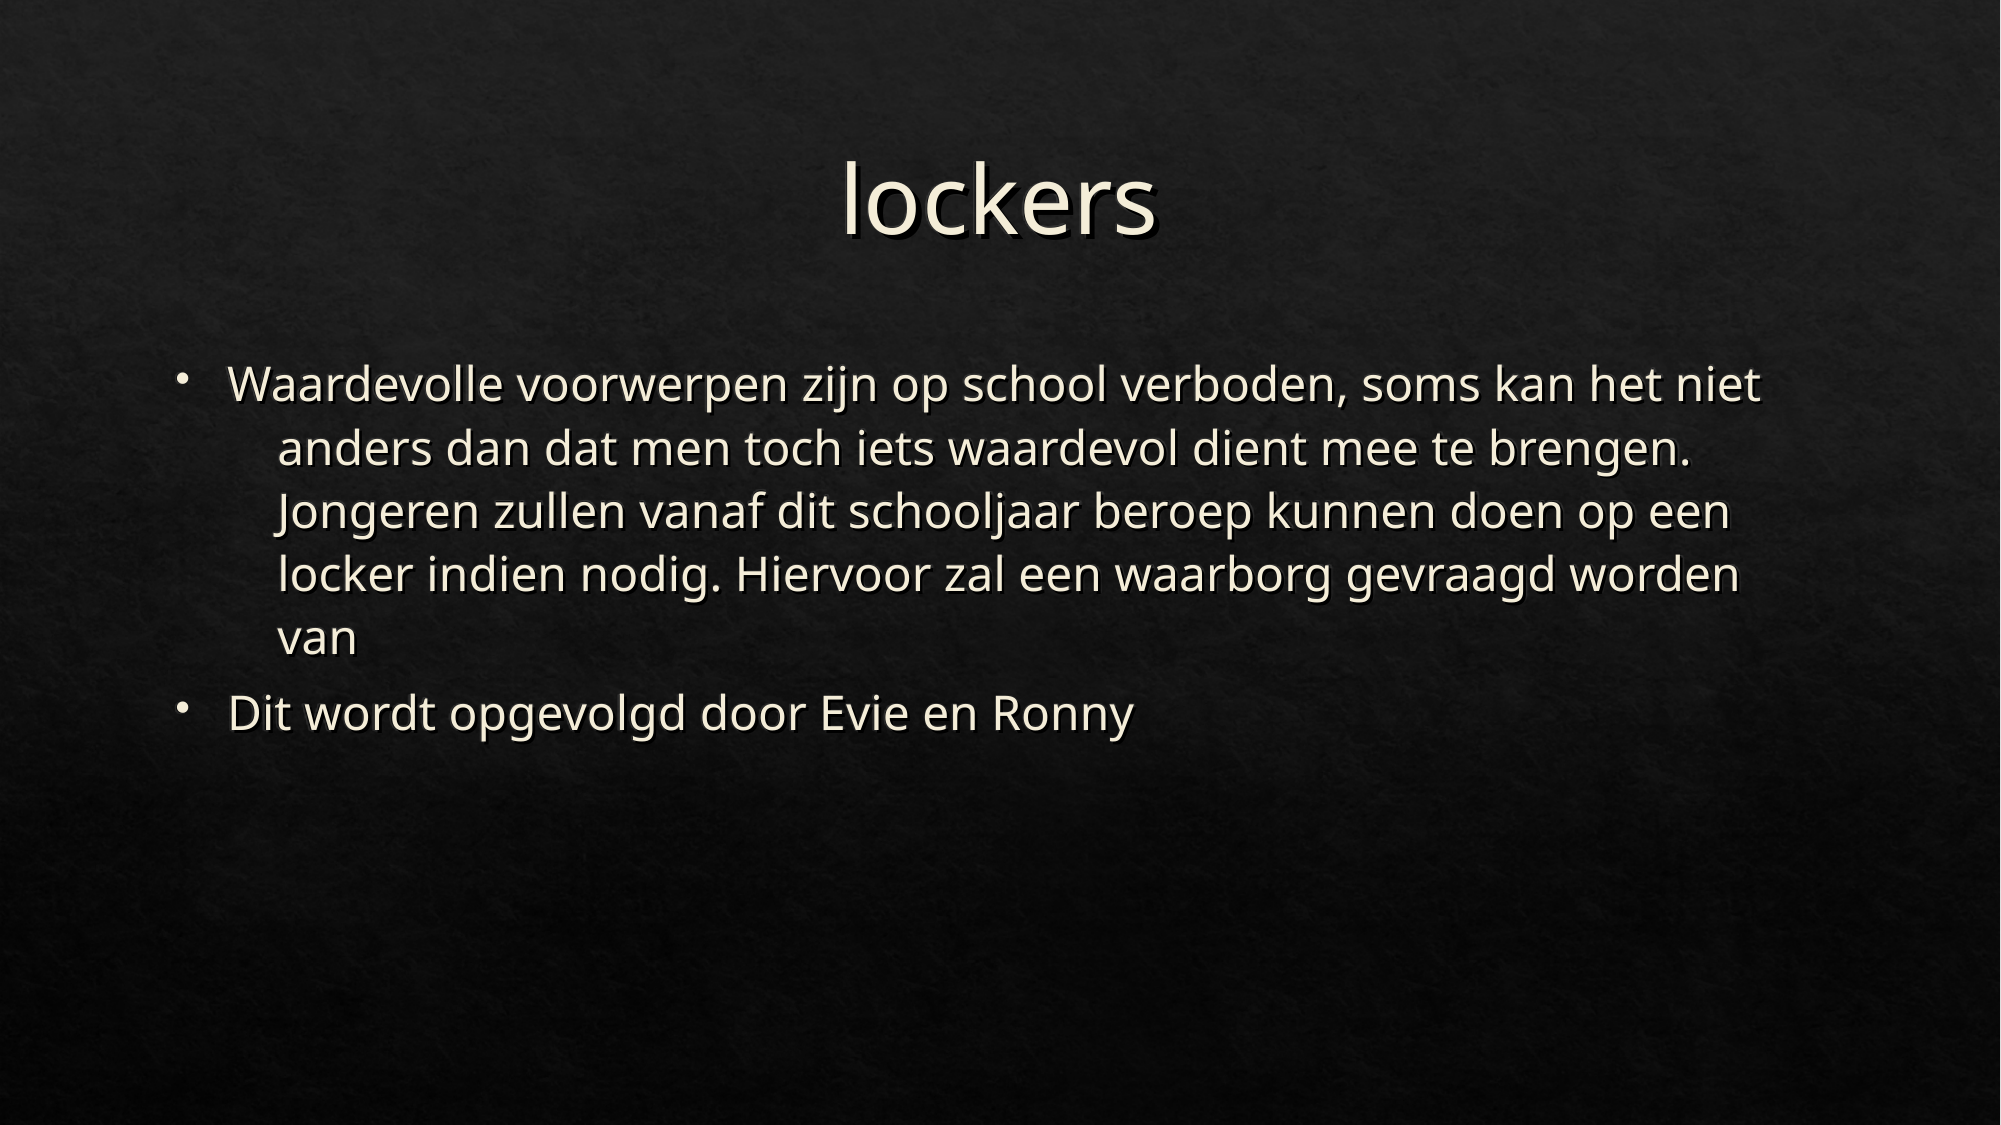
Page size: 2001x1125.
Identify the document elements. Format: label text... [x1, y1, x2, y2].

list Waardevolle voorwerpen zijn op school verboden, soms kan het niet anders dan dat men toch iets waardevol dient mee te brengen. Jongeren zullen vanaf dit schooljaar beroep kunnen doen op een locker indien nodig. Hiervoor zal een waarborg gevraagd worden van Dit wordt opgevolgd door Evie en Ronny [149, 340, 1849, 951]
title lockers [149, 99, 1849, 307]
